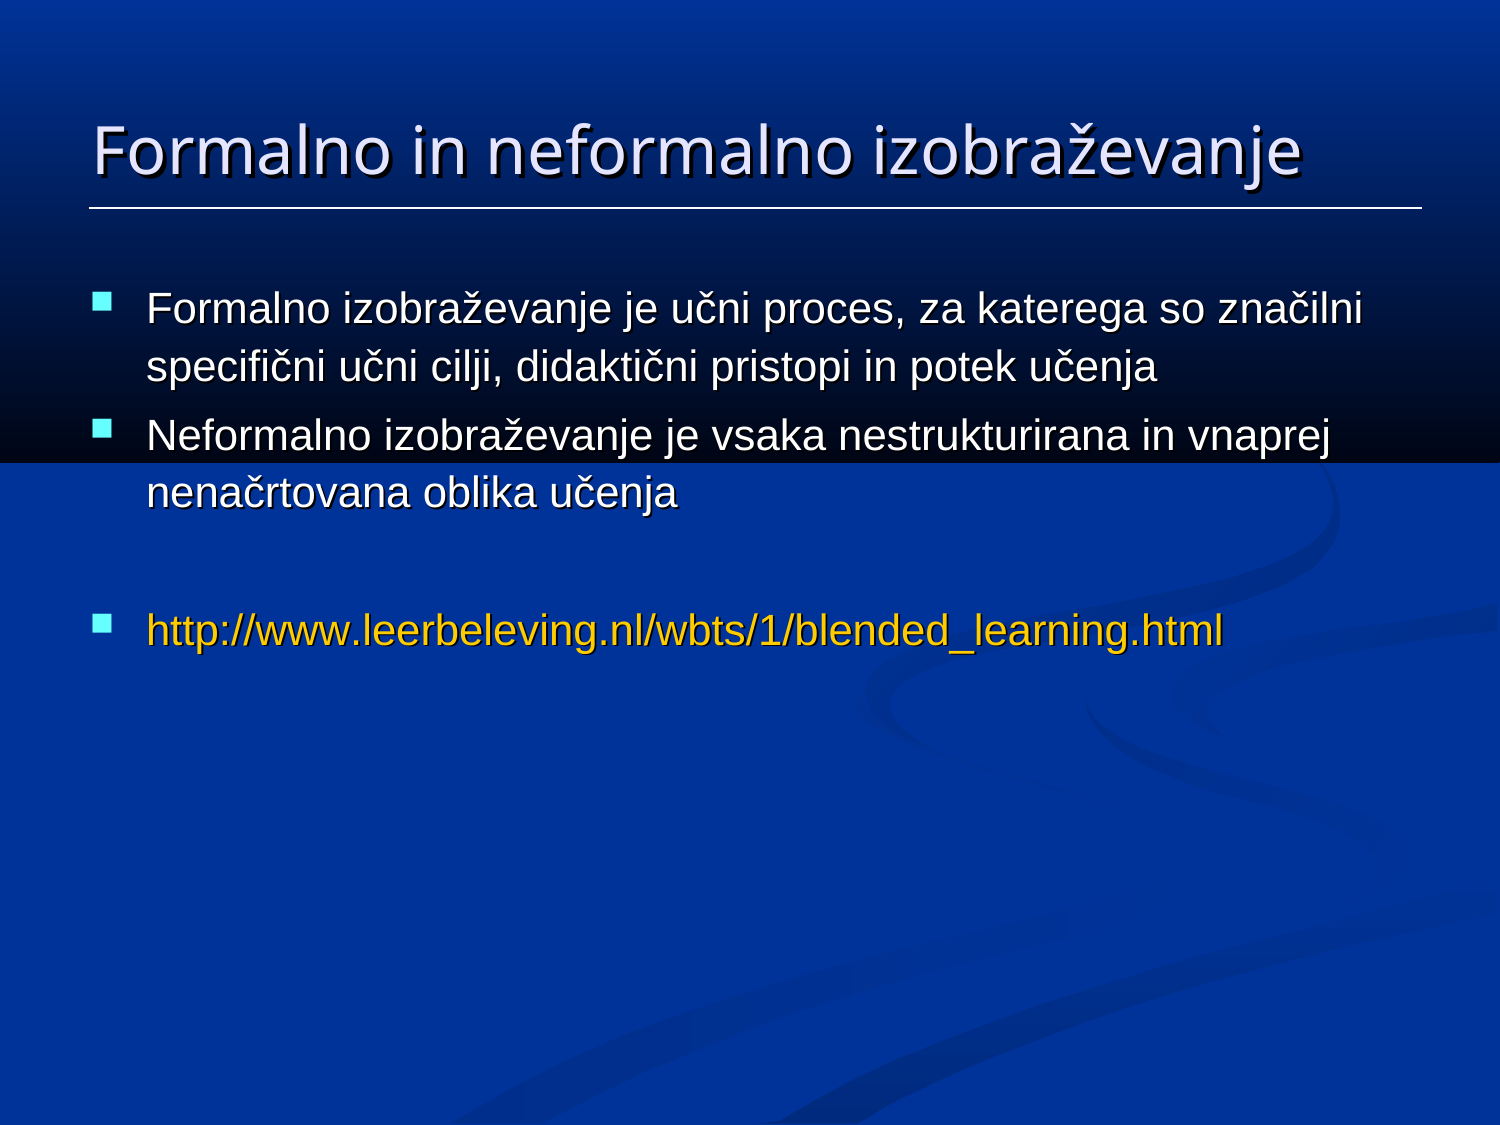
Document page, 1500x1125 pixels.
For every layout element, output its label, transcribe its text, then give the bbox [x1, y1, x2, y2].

text_box Formalno izobraževanje je učni proces, za katerega so značilni specifični učni cilji, didaktični pristopi in potek učenja Neformalno izobraževanje je vsaka nestrukturirana in vnaprej nenačrtovana oblika učenja http://www.leerbeleving.nl/wbts/1/blended_learning.html [75, 267, 1426, 1071]
text_box Formalno in neformalno izobraževanje [76, 54, 1412, 242]
